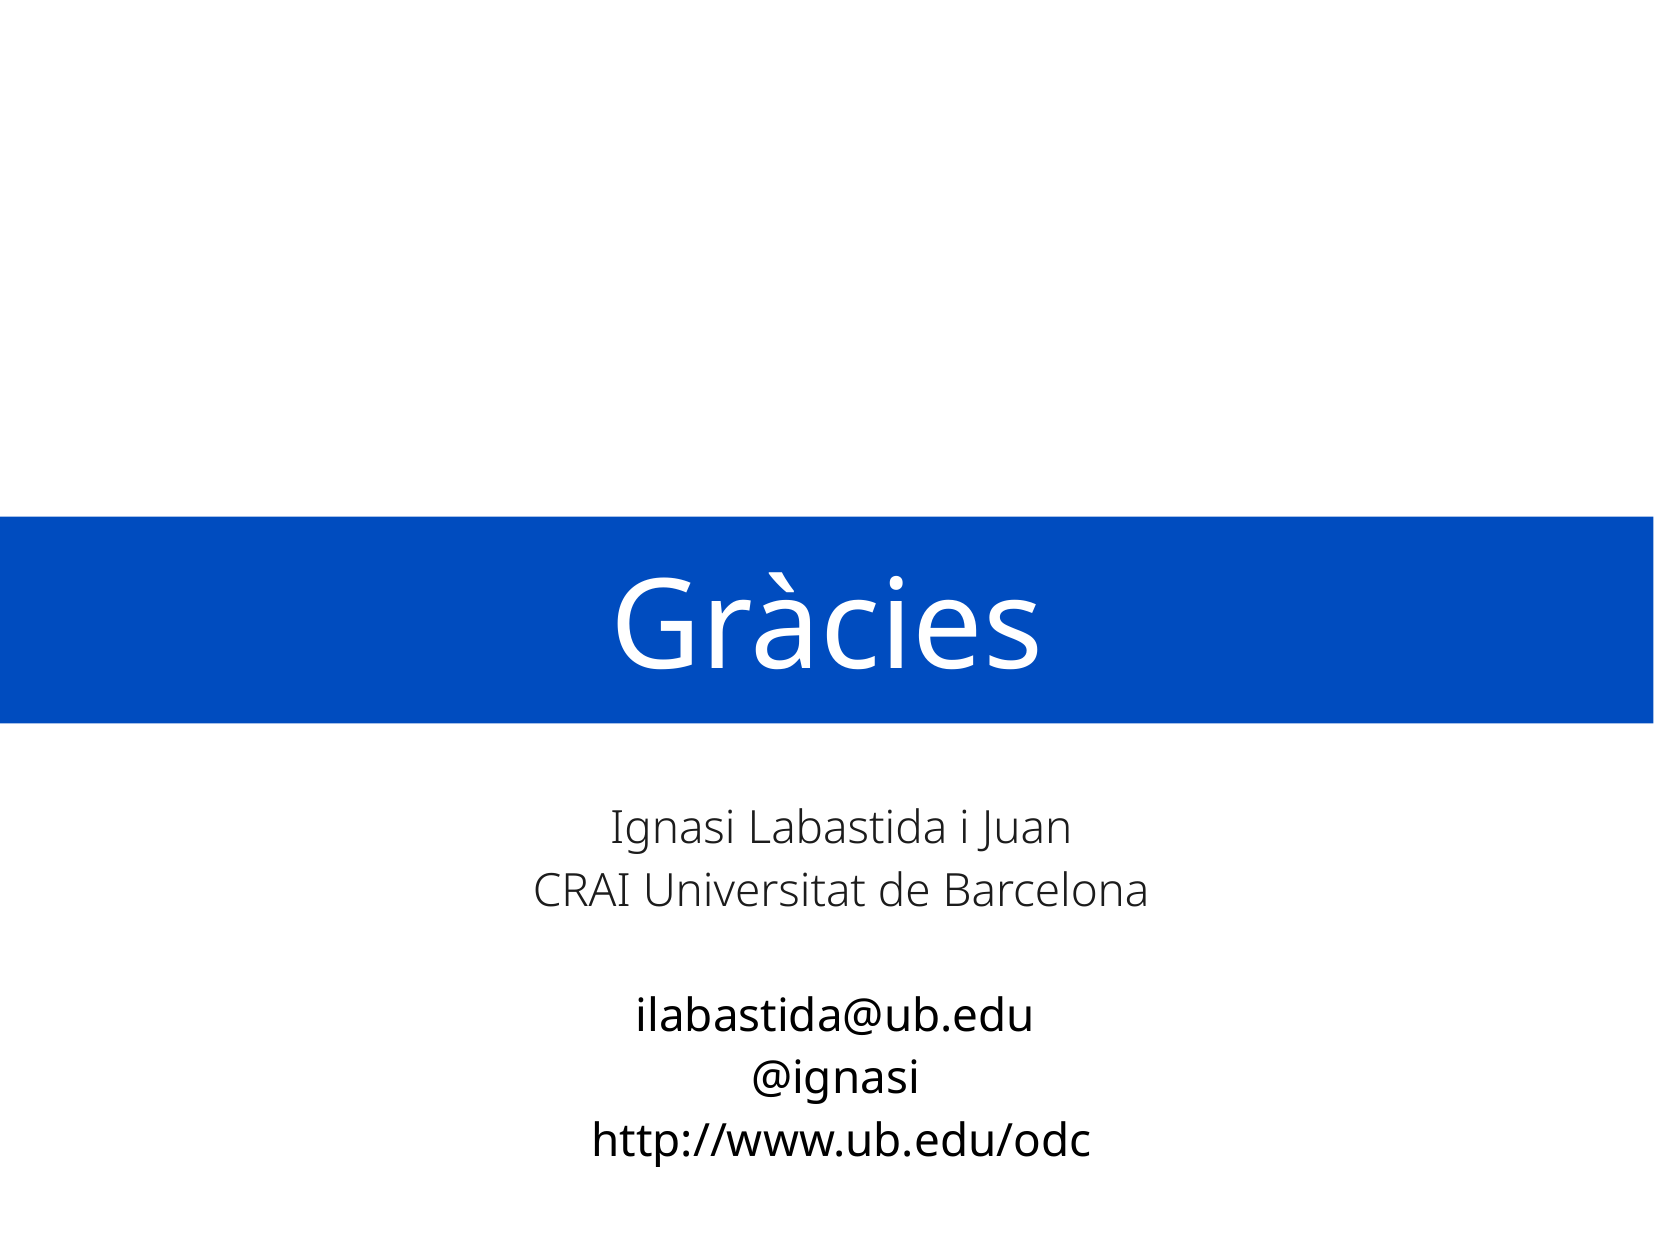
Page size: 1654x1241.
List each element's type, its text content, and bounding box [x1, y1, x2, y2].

subtitle Ignasi Labastida i Juan CRAI Universitat de Barcelona ilabastida@ub.edu @ignasi http://www.ub.edu/odc [88, 732, 1595, 1182]
title Gràcies [59, 546, 1595, 694]
